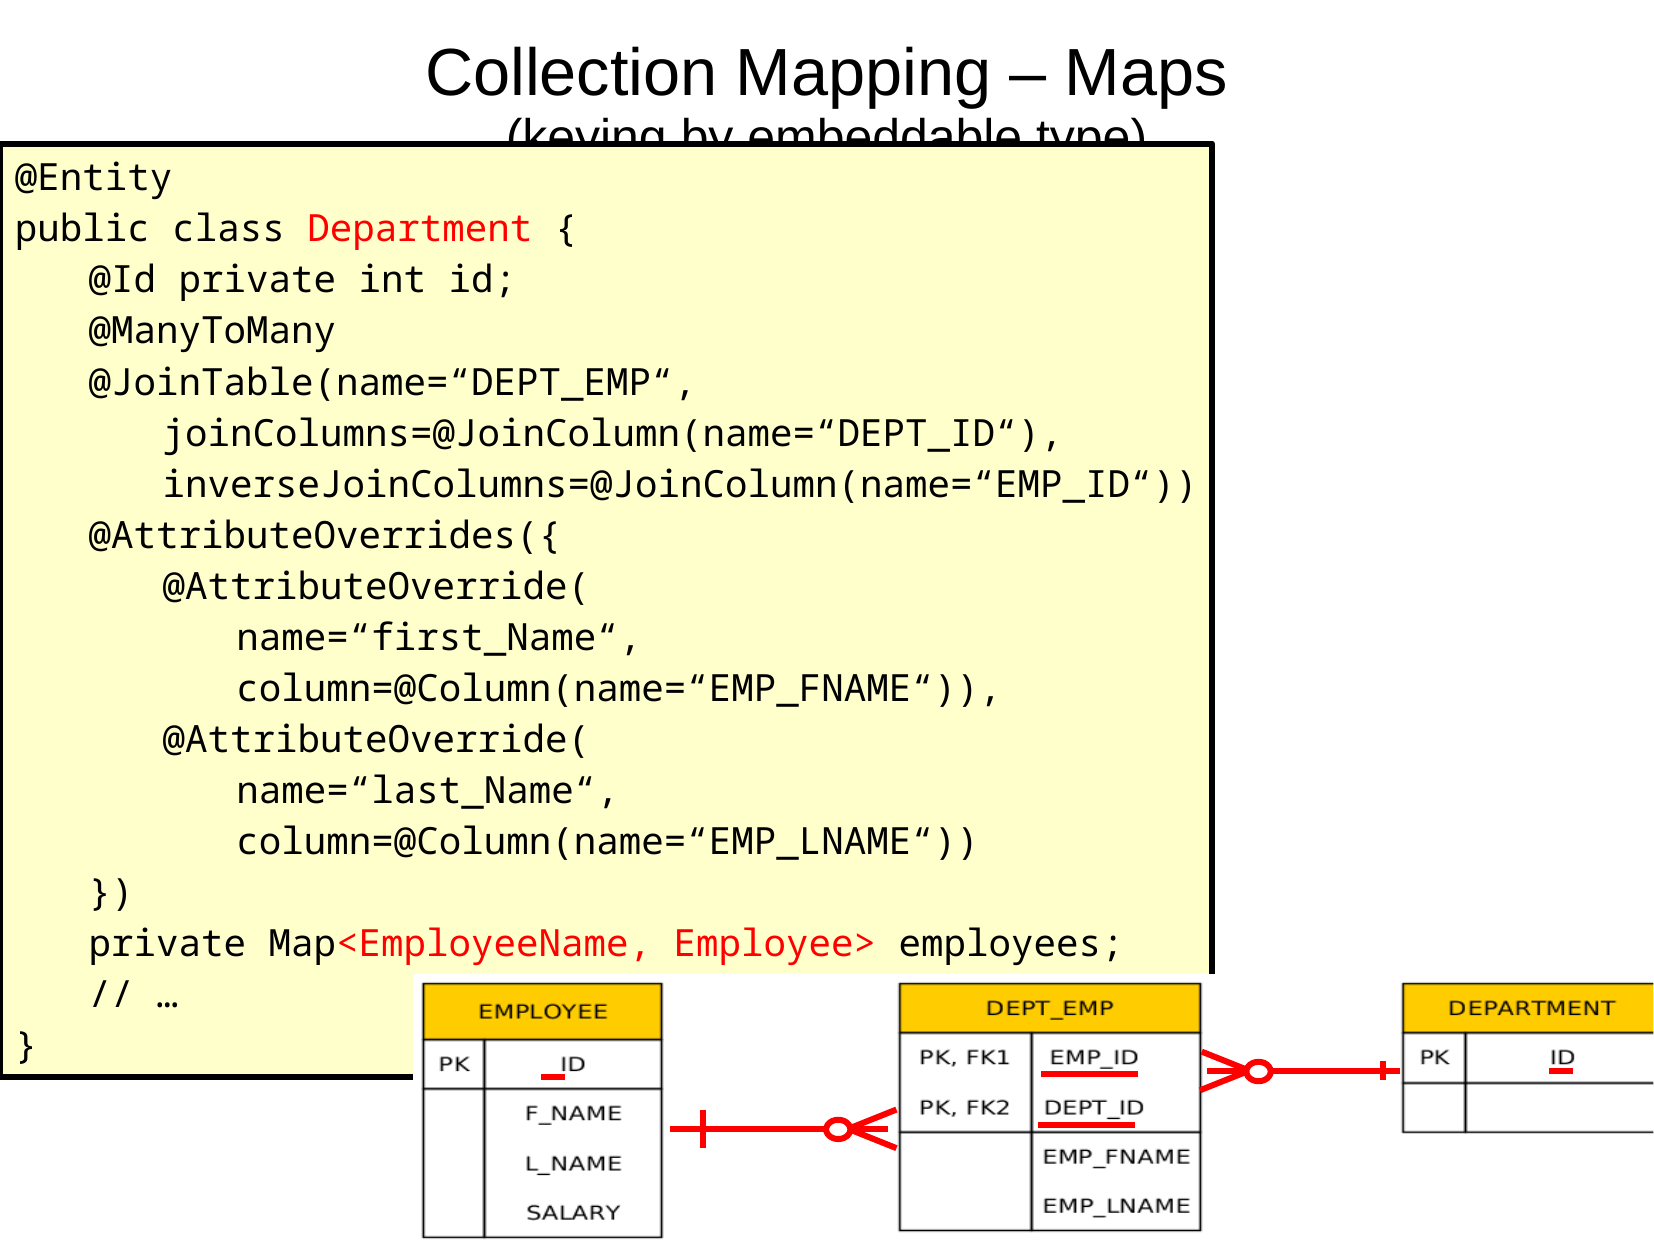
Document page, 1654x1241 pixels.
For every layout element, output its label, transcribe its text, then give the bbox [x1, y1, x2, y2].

title Collection Mapping – Maps (keying by embeddable type) [0, 3, 1654, 196]
picture [413, 974, 1654, 1241]
text_box [826, 1119, 851, 1140]
text_box [1246, 1061, 1271, 1082]
text_box @Entity public class Department { @Id private int id; @ManyToMany @JoinTable(name=“DEPT_EMP“, joinColumns=@JoinColumn(name=“DEPT_ID“), inverseJoinColumns=@JoinColumn(name=“EMP_ID“)) @AttributeOverrides({ @AttributeOverride( name=“first_Name“, column=@Column(name=“EMP_FNAME“)), @AttributeOverride( name=“last_Name“, column=@Column(name=“EMP_LNAME“)) }) private Map<EmployeeName, Employee> employees; // … } [0, 143, 1213, 942]
